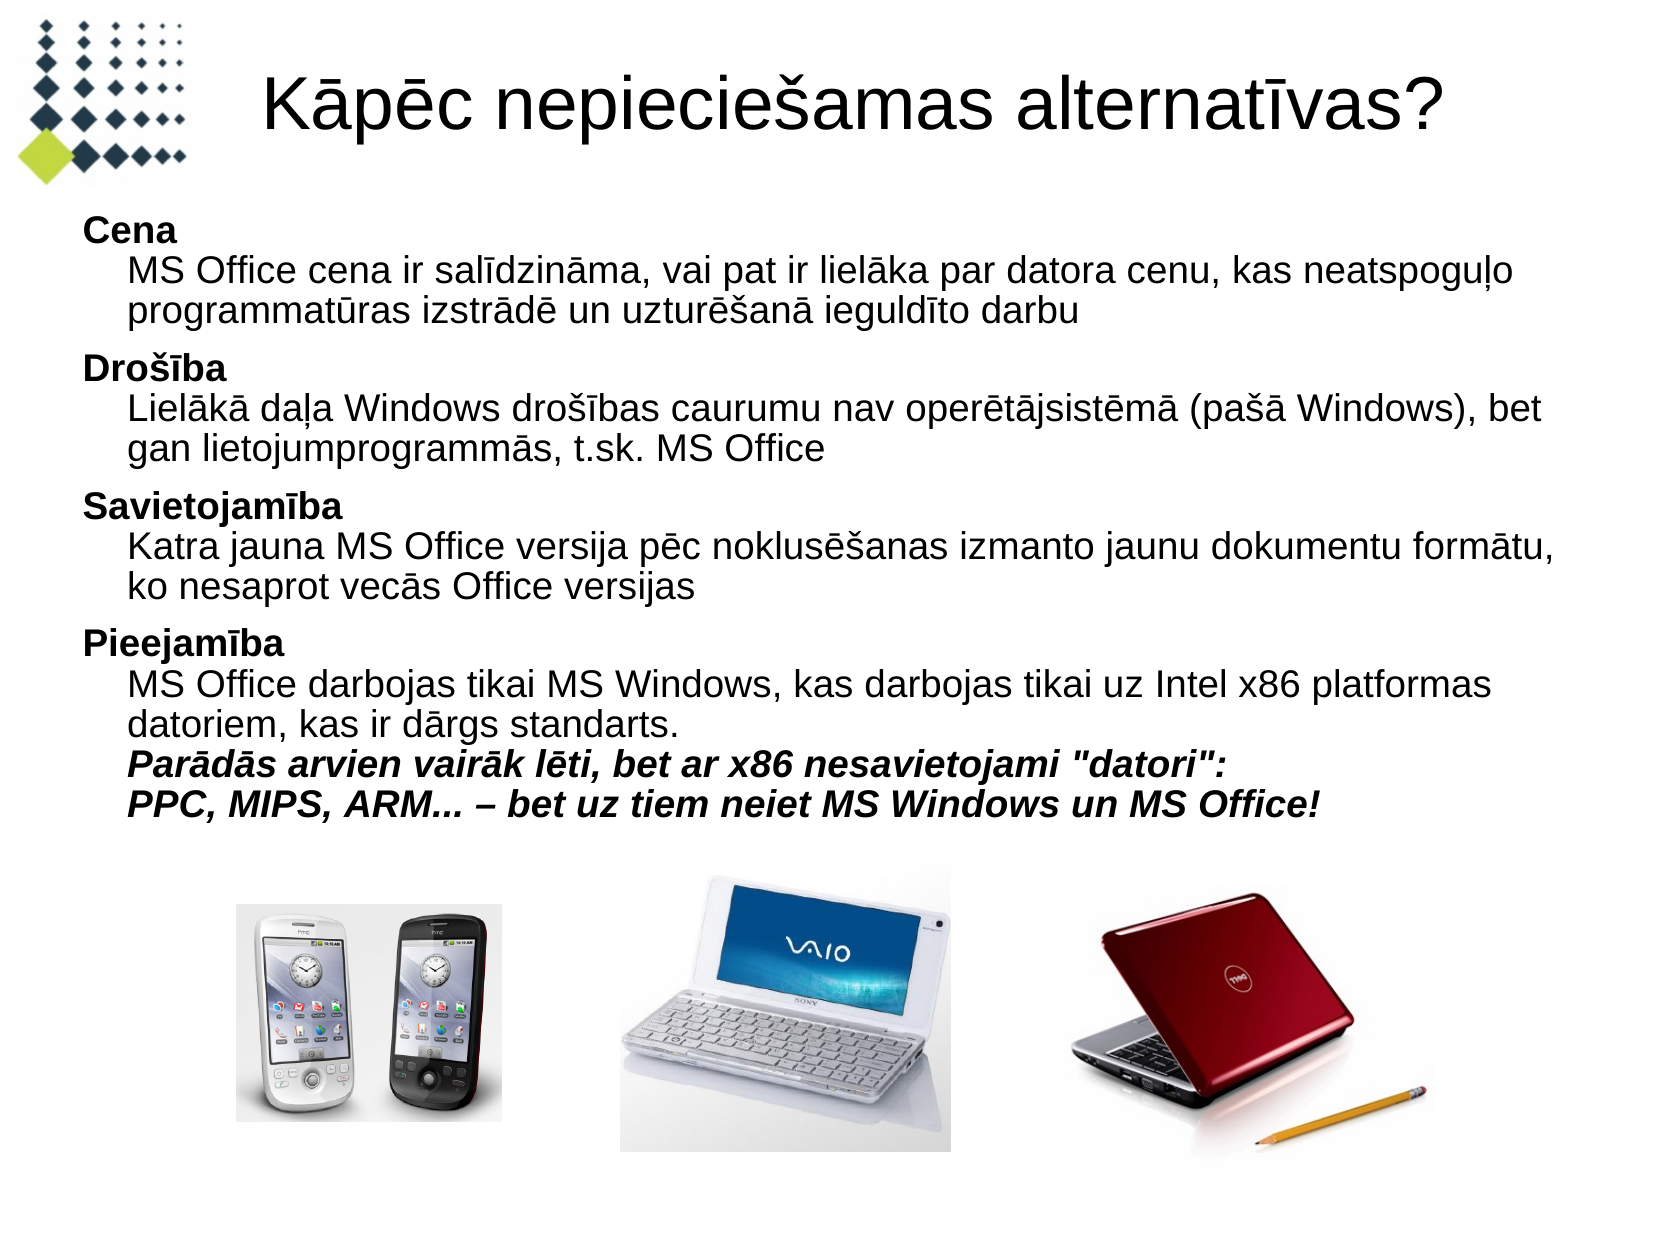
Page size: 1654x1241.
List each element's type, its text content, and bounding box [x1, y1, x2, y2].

title Kāpēc nepieciešamas alternatīvas? [82, 29, 1625, 178]
picture [1062, 885, 1436, 1192]
picture [12, 12, 196, 189]
list Cena MS Office cena ir salīdzināma, vai pat ir lielāka par datora cenu, kas neatspoguļo programmatūras izstrādē un uzturēšanā ieguldīto darbu Drošība Lielākā daļa Windows drošības caurumu nav operētājsistēmā (pašā Windows), bet gan lietojumprogrammās, t.sk. MS Office Savietojamība Katra jauna MS Office versija pēc noklusēšanas izmanto jaunu dokumentu formātu, ko nesaprot vecās Office versijas Pieejamība MS Office darbojas tikai MS Windows, kas darbojas tikai uz Intel x86 platformas datoriem, kas ir dārgs standarts. Parādās arvien vairāk lēti, bet ar x86 nesavietojami "datori": PPC, MIPS, ARM... – bet uz tiem neiet MS Windows un MS Office! [82, 206, 1595, 827]
picture [620, 826, 951, 1152]
picture [236, 904, 502, 1123]
